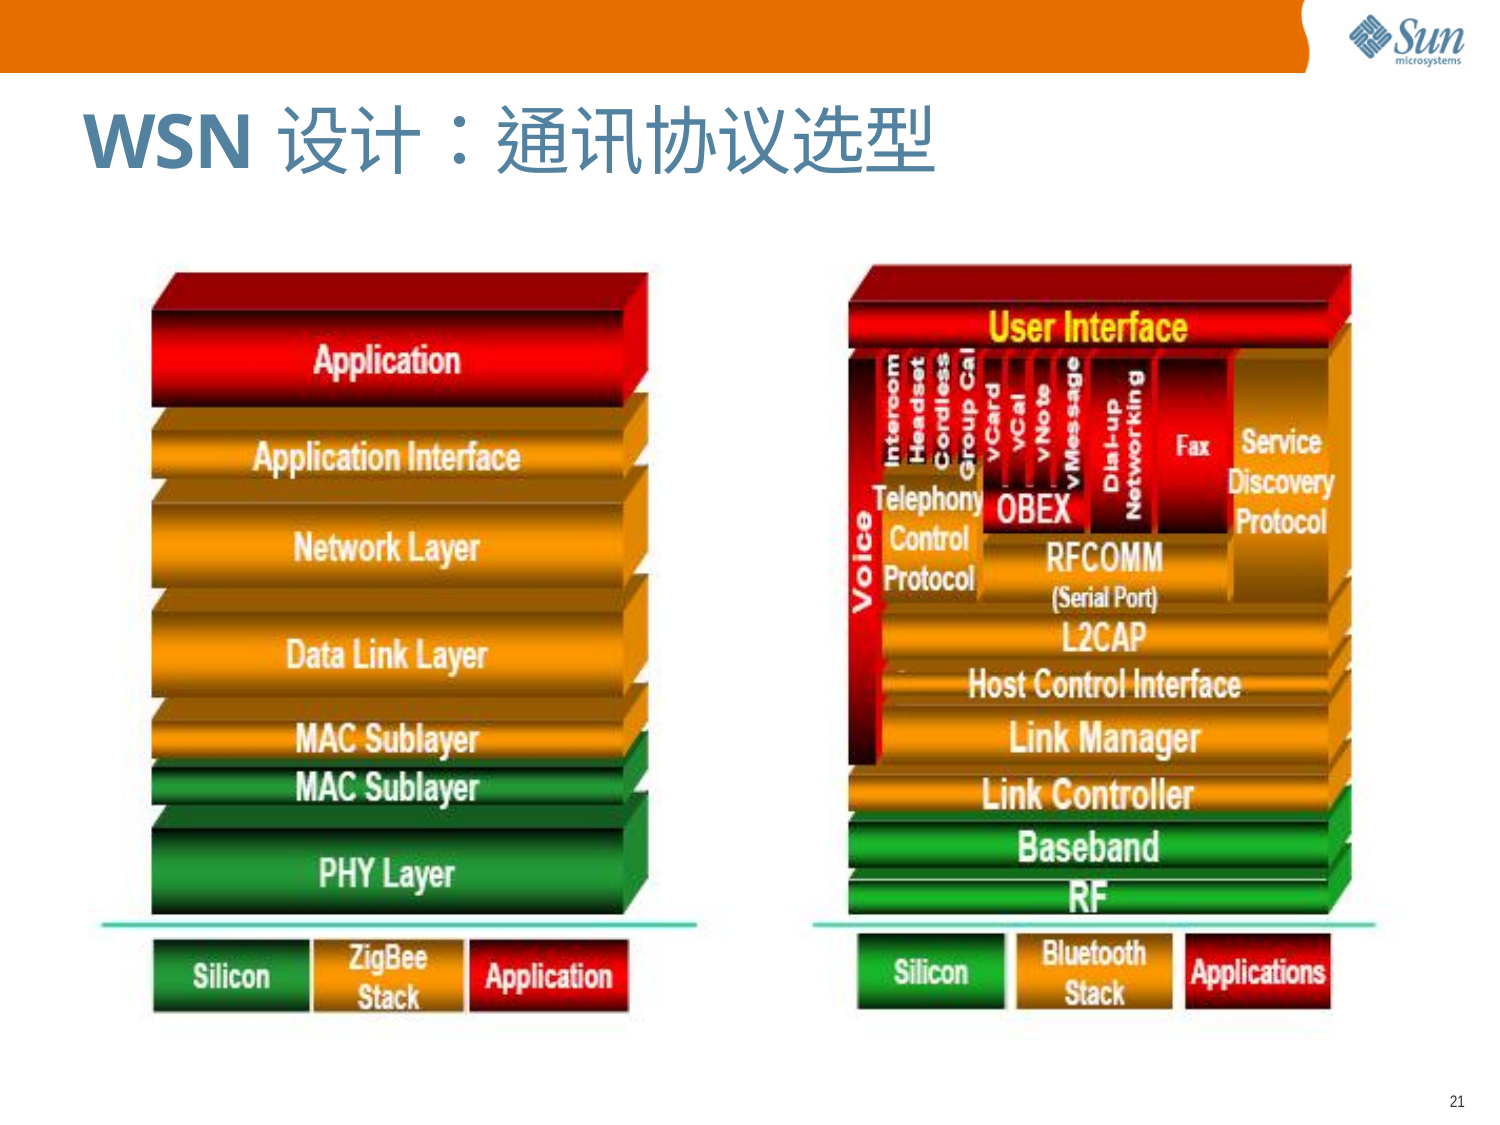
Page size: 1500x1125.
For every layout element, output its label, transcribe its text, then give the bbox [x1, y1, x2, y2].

title WSN设计：通讯协议选型 [83, 94, 1446, 199]
picture [89, 231, 1449, 1056]
picture [0, 0, 1500, 73]
